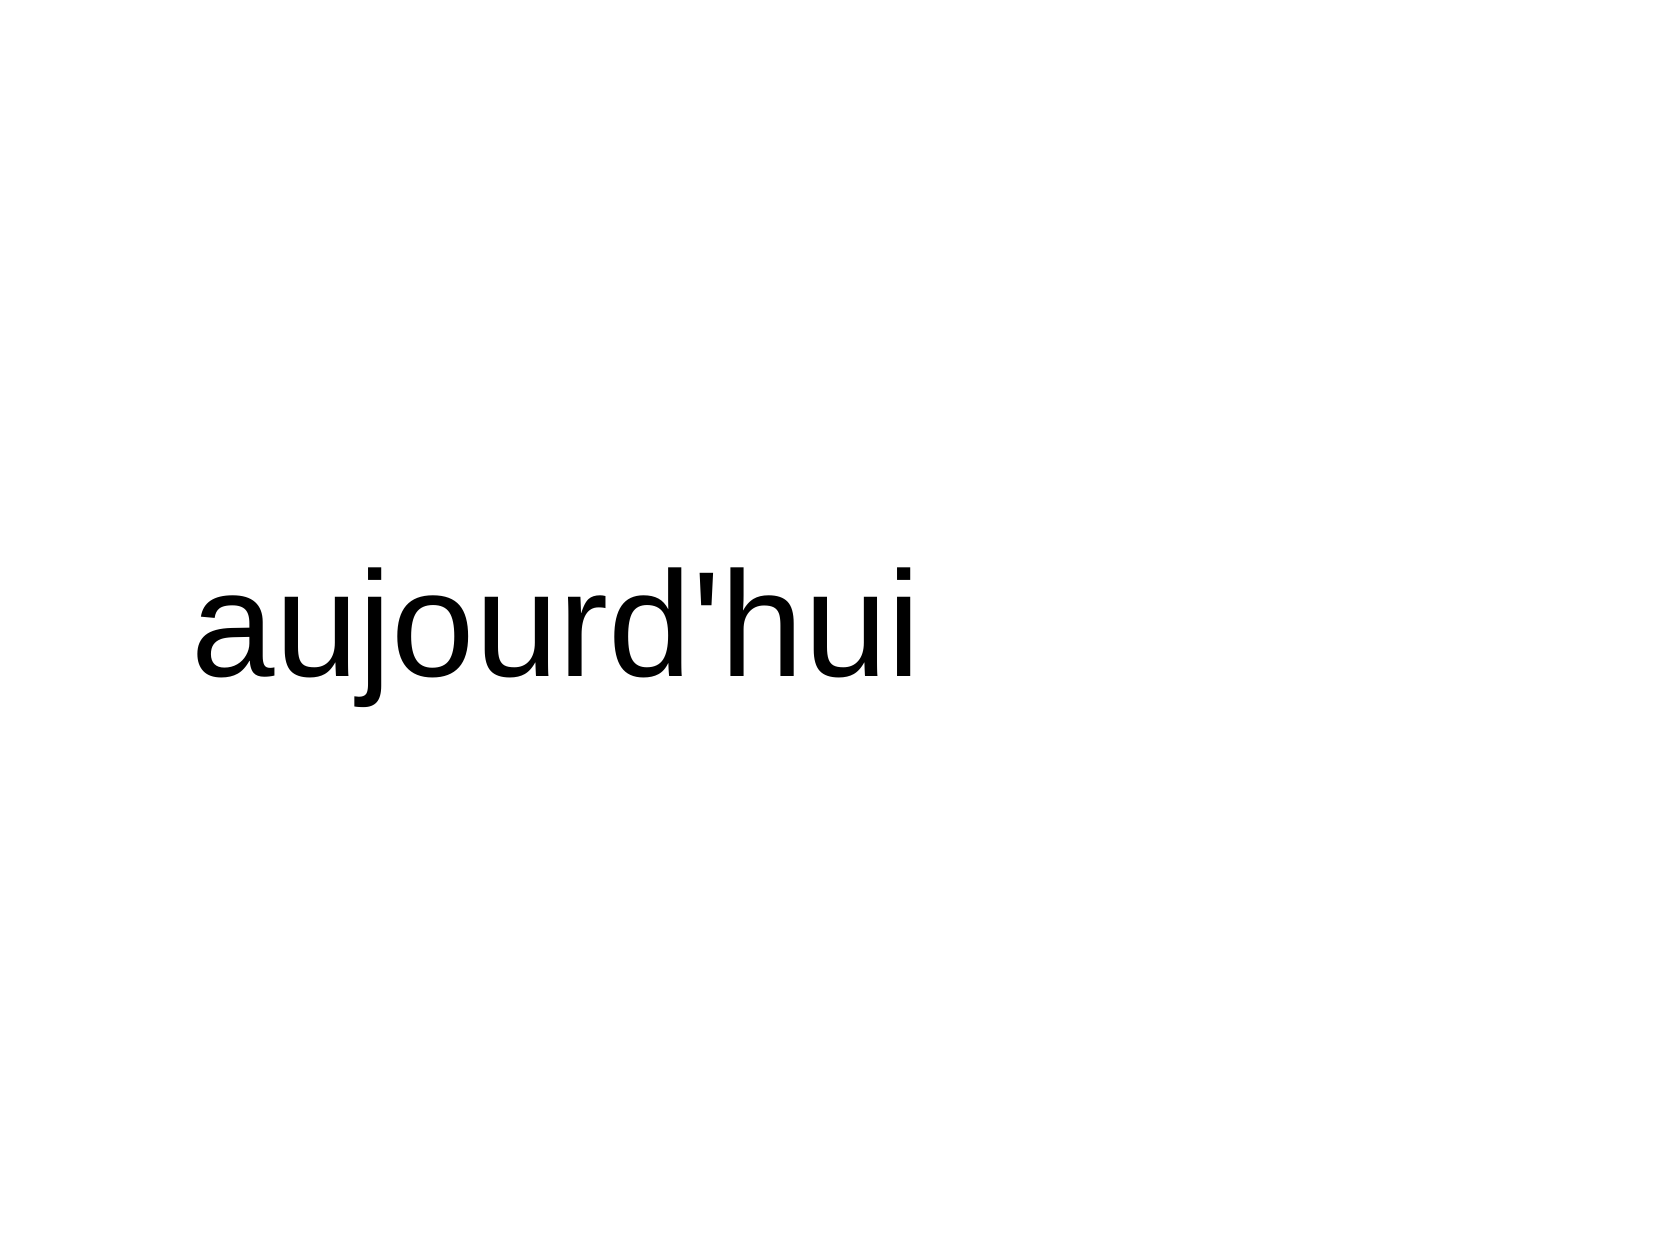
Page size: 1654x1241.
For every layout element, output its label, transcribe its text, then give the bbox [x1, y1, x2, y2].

text_box aujourd'hui [177, 533, 1279, 798]
